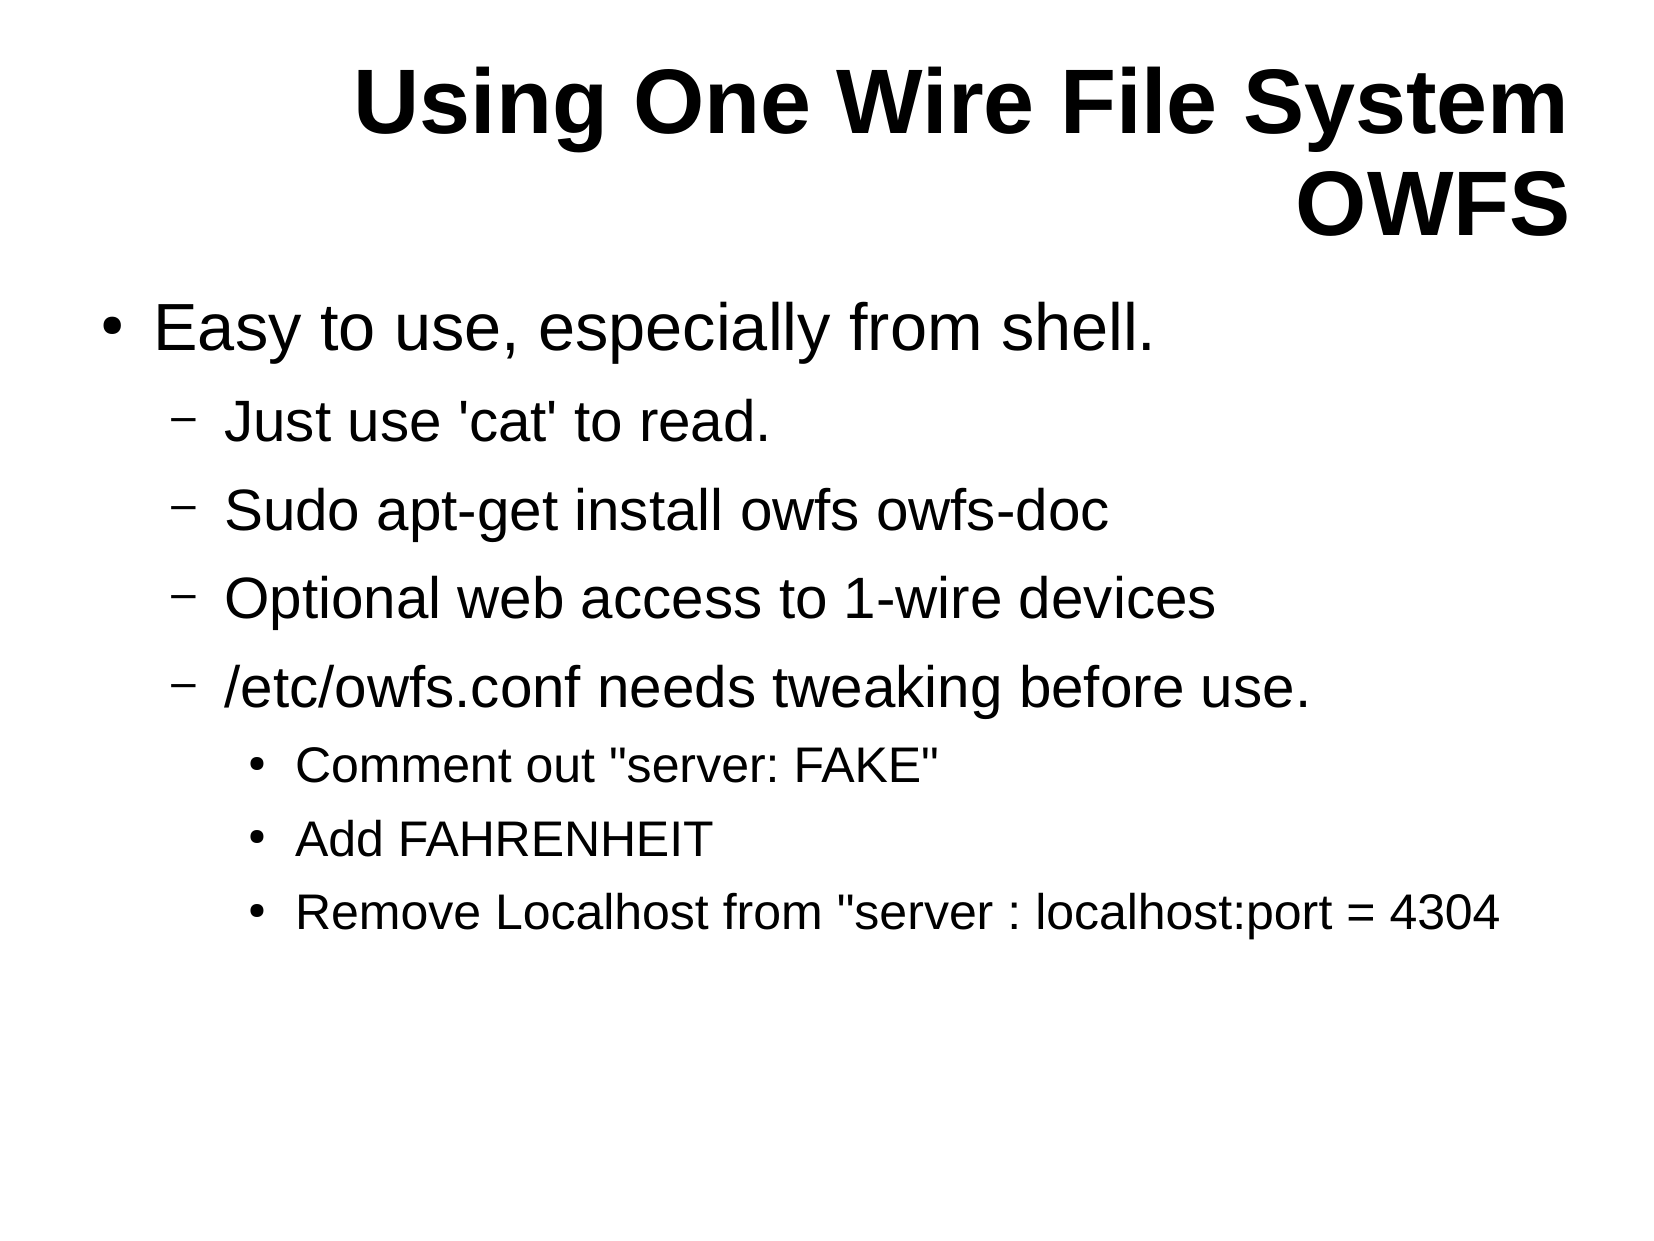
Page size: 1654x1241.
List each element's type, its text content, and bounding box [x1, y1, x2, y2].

title Using One Wire File System OWFS [82, 49, 1571, 257]
list Easy to use, especially from shell. Just use 'cat' to read. Sudo apt-get install owfs owfs-doc Optional web access to 1-wire devices /etc/owfs.conf needs tweaking before use. Comment out "server: FAKE" Add FAHRENHEIT Remove Localhost from "server : localhost:port = 4304 [82, 290, 1571, 1010]
